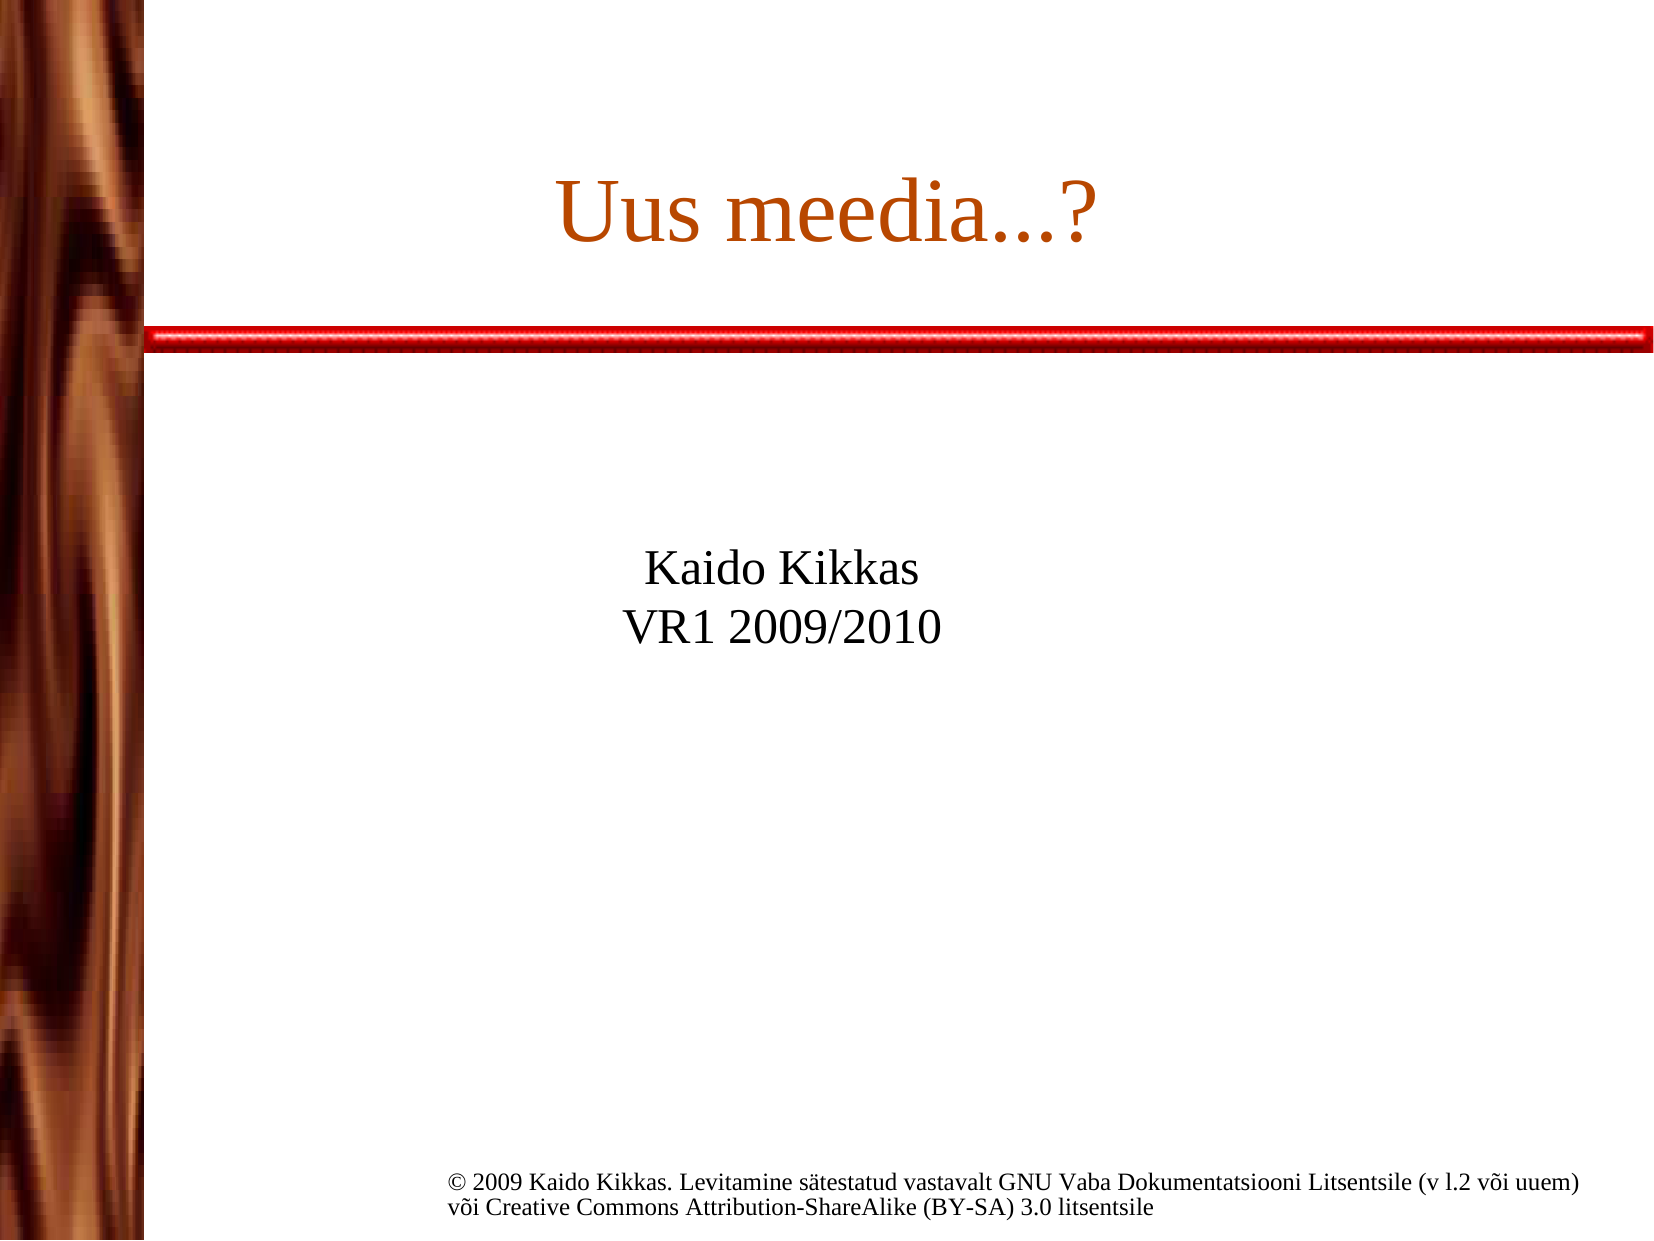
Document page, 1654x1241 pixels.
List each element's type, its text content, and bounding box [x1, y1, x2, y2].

picture [0, 0, 1654, 1240]
title Uus meedia...? [121, 102, 1534, 310]
text_box © 2009 Kaido Kikkas. Levitamine sätestatud vastavalt GNU Vaba Dokumentatsiooni Litsentsile (v l.2 või uuem) või Creative Commons Attribution-ShareAlike (BY-SA) 3.0 litsentsile‏ [447, 1169, 1598, 1198]
text_box Kaido Kikkas VR1 2009/2010 [324, 535, 1241, 651]
